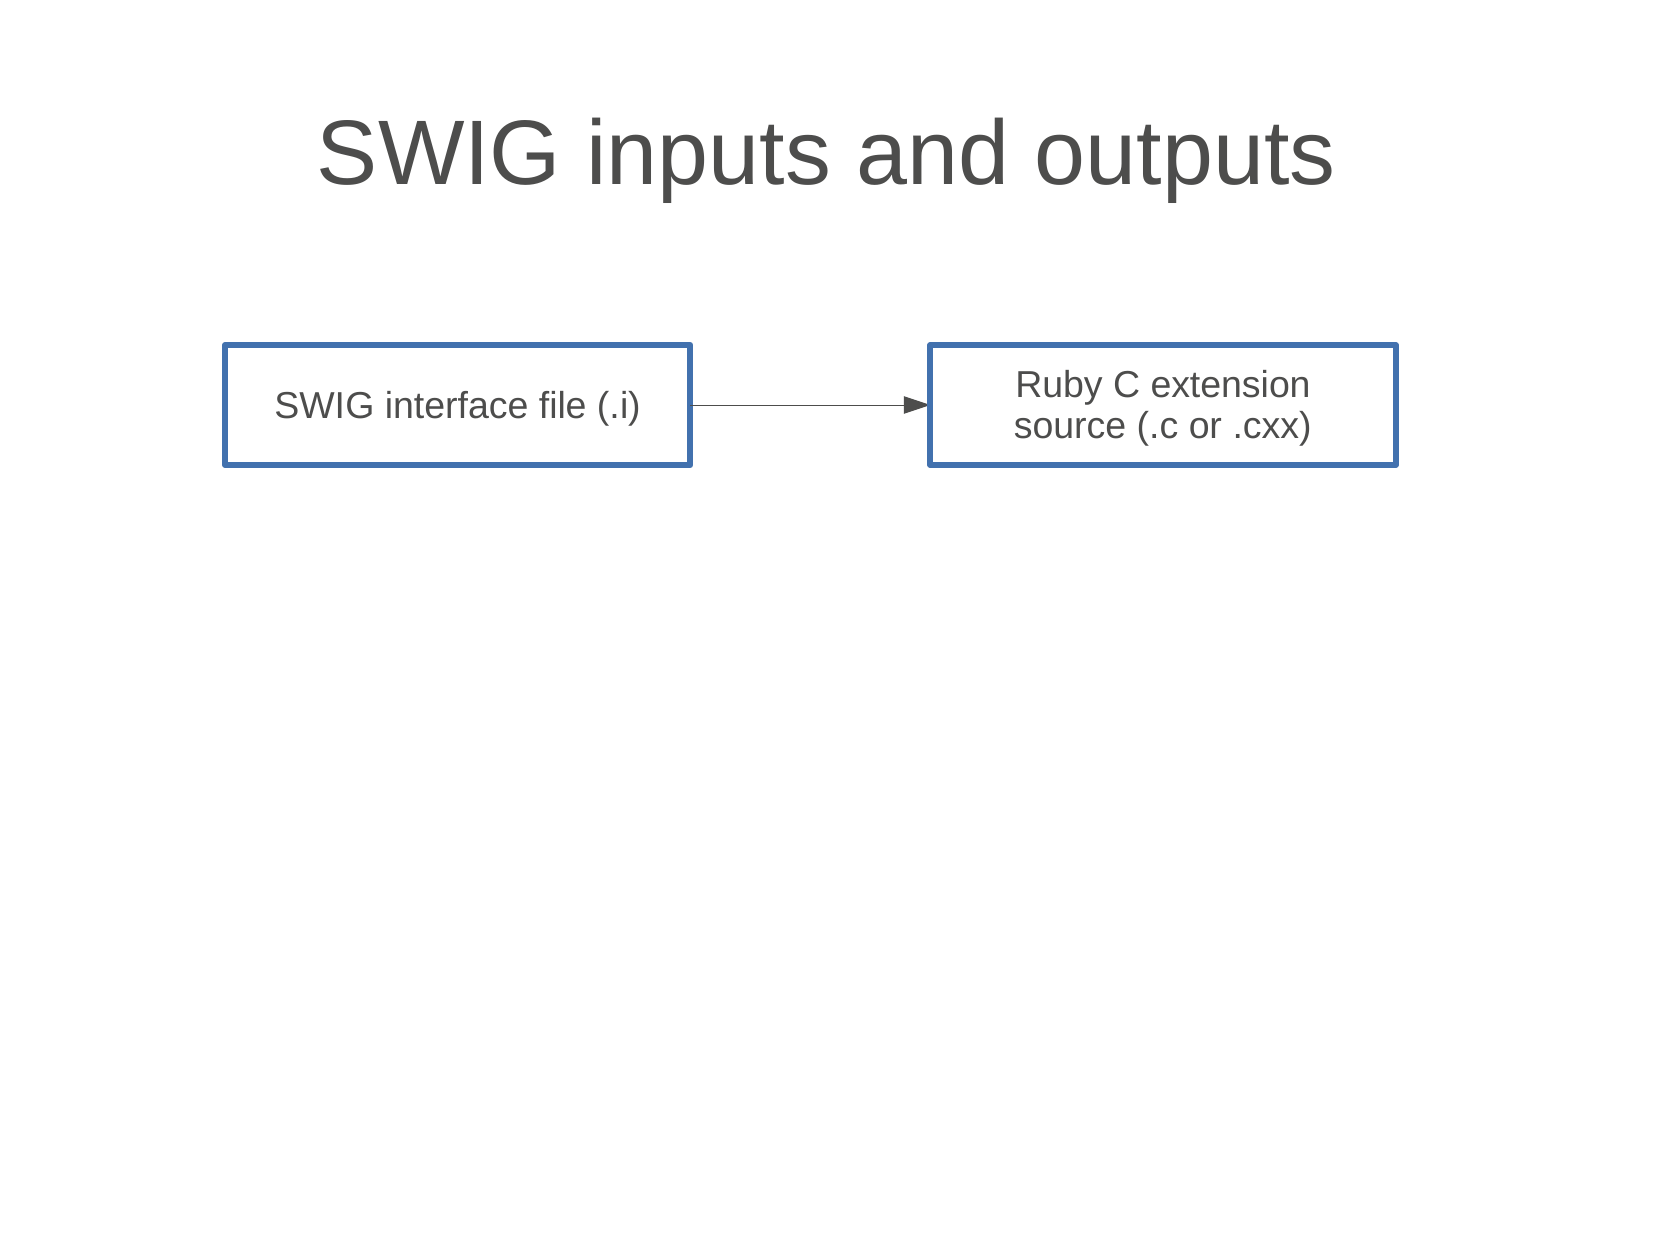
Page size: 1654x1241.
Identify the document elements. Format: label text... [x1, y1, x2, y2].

title SWIG inputs and outputs [82, 49, 1571, 257]
text_box SWIG interface file (.i) [225, 345, 691, 466]
text_box Ruby C extension source (.c or .cxx) [930, 345, 1396, 466]
